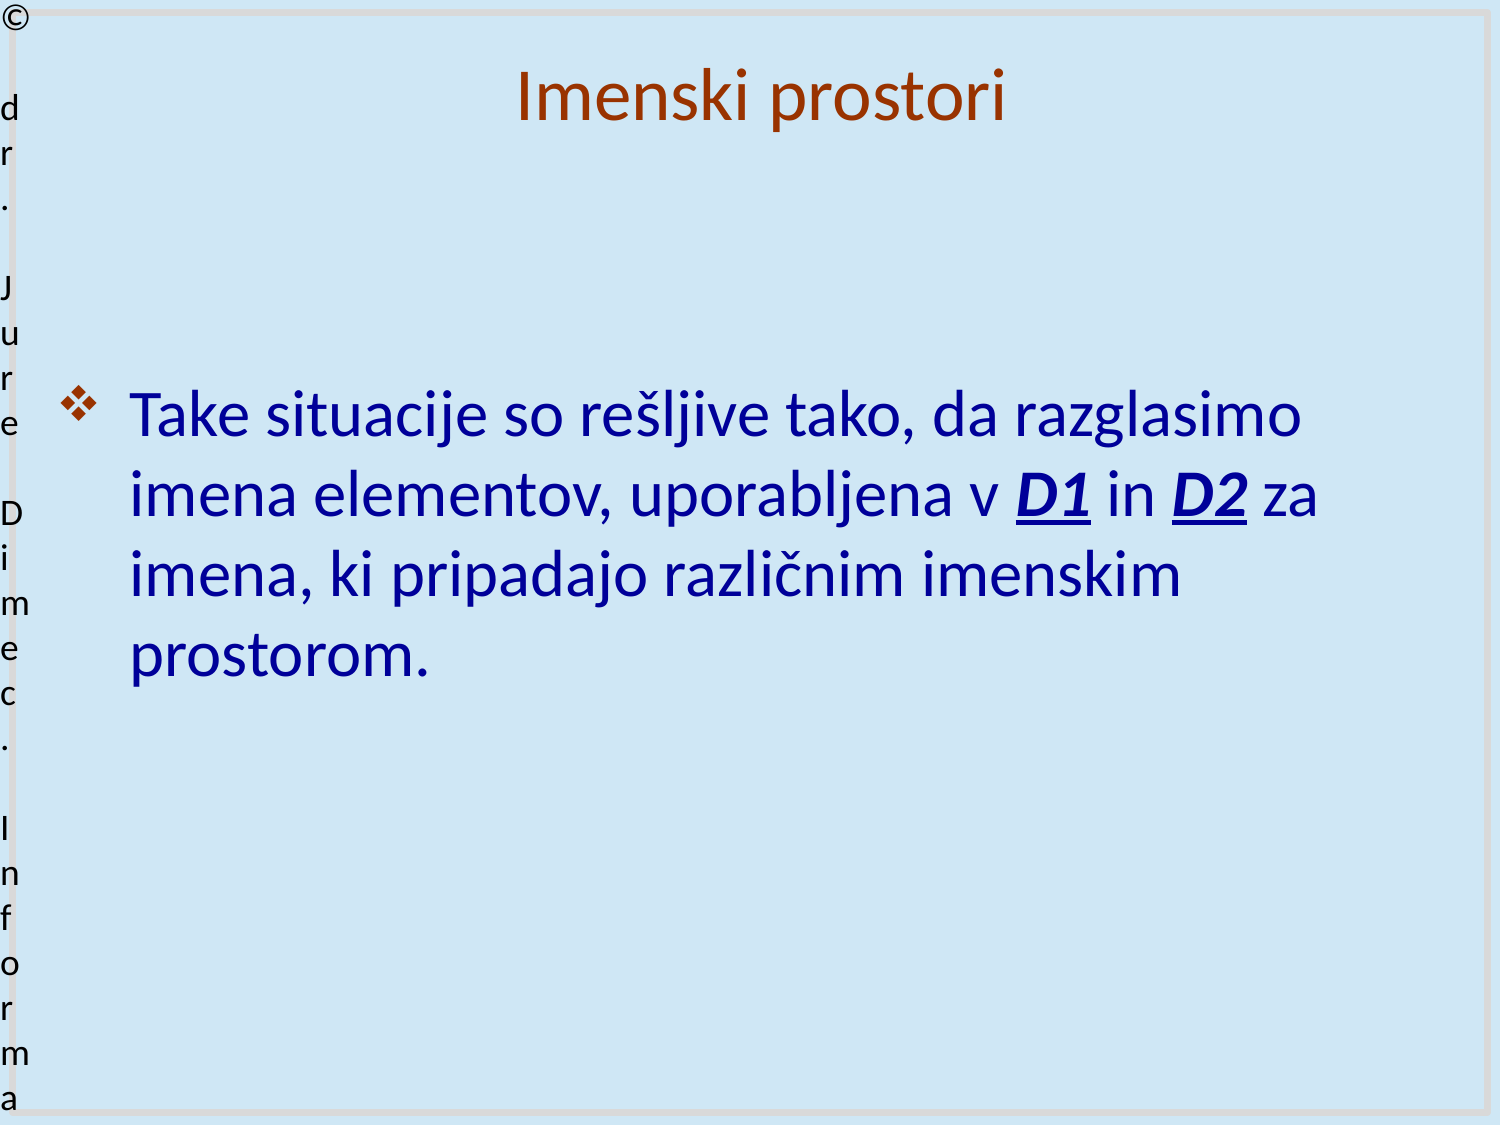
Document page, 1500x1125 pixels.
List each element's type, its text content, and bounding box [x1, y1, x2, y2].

list Take situacije so rešljive tako, da razglasimo imena elementov, uporabljena v D1 in D2 za imena, ki pripadajo različnim imenskim prostorom. [41, 361, 1471, 1090]
title Imenski prostori [53, 31, 1471, 150]
